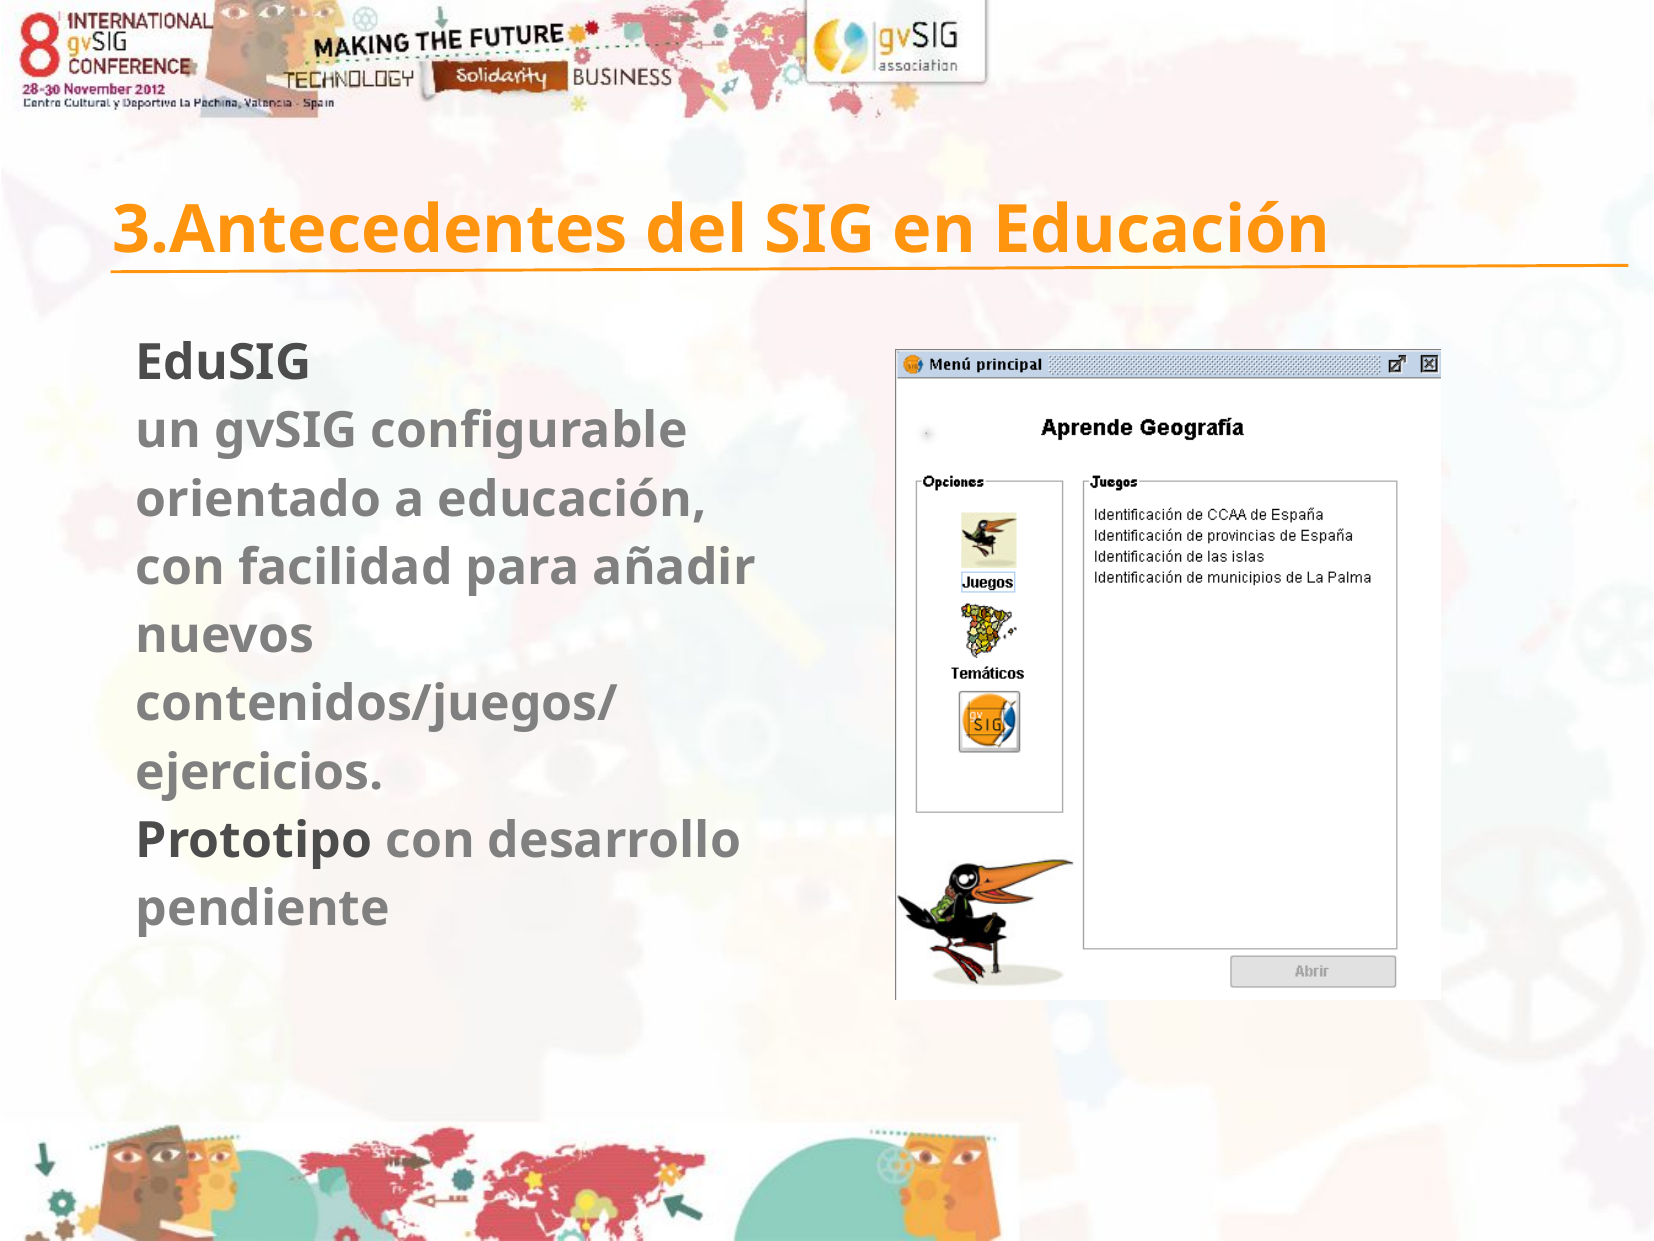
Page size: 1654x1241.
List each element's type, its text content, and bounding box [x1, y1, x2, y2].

title 3.Antecedentes del SIG en Educación [112, 187, 1630, 266]
title EduSIG un gvSIG configurable orientado a educación, con facilidad para añadir nuevos contenidos/juegos/ ejercicios. Prototipo con desarrollo pendiente [135, 376, 804, 959]
picture [1, 0, 1654, 1241]
